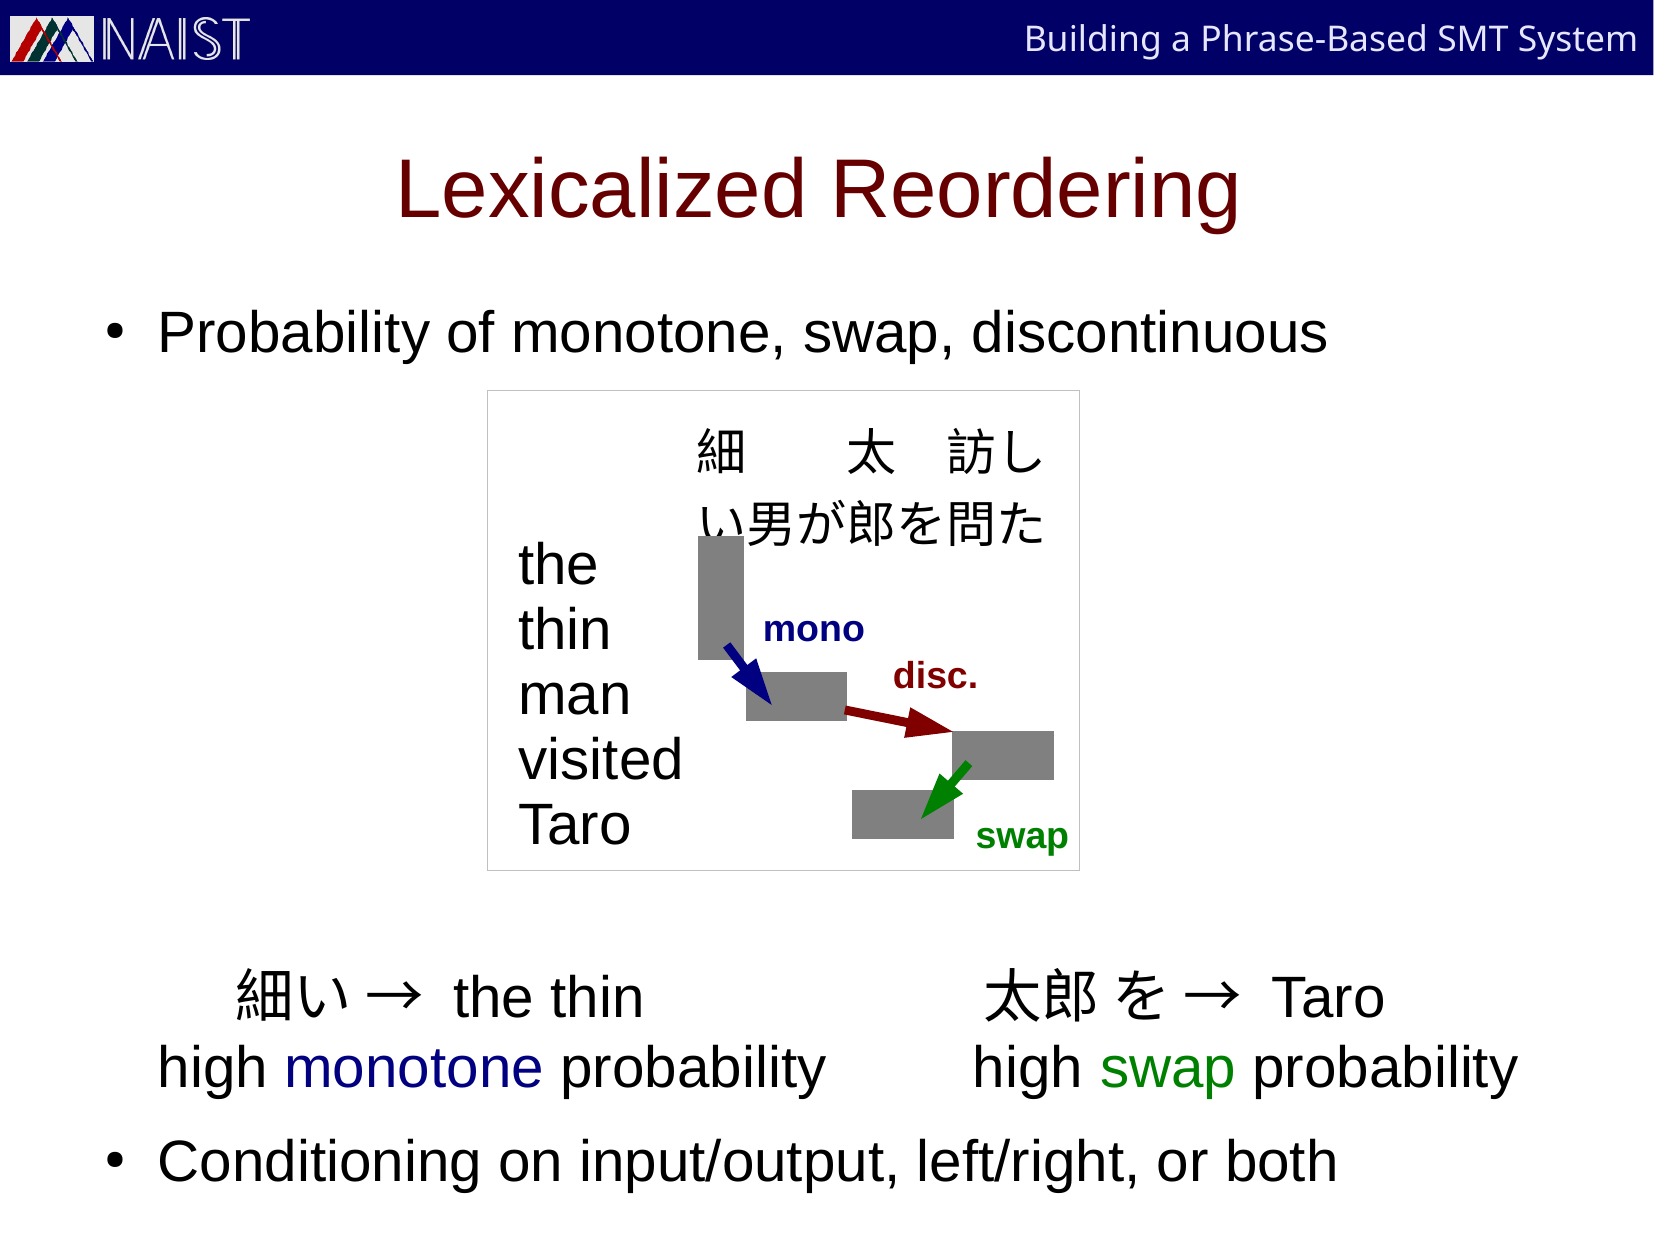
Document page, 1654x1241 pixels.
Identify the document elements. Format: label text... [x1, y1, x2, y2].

text_box [746, 672, 847, 721]
text_box swap [960, 806, 1079, 864]
picture [10, 16, 94, 62]
text_box [698, 536, 744, 660]
text_box 細 太 訪し い男が郎を問た [681, 405, 1062, 537]
picture [102, 17, 251, 60]
title Lexicalized Reordering [75, 92, 1564, 285]
text_box disc. [878, 647, 994, 705]
text_box swap [1080, 806, 1085, 864]
text_box [952, 731, 1054, 780]
text_box the thin man visited Taro [503, 524, 699, 865]
list Probability of monotone, swap, discontinuous 細い → the thin 太郎 を → Taro high monotone probability high swap probability Conditioning on input/output, left/right, or both [86, 300, 1576, 1175]
text_box [852, 790, 954, 839]
text_box mono [748, 600, 880, 657]
